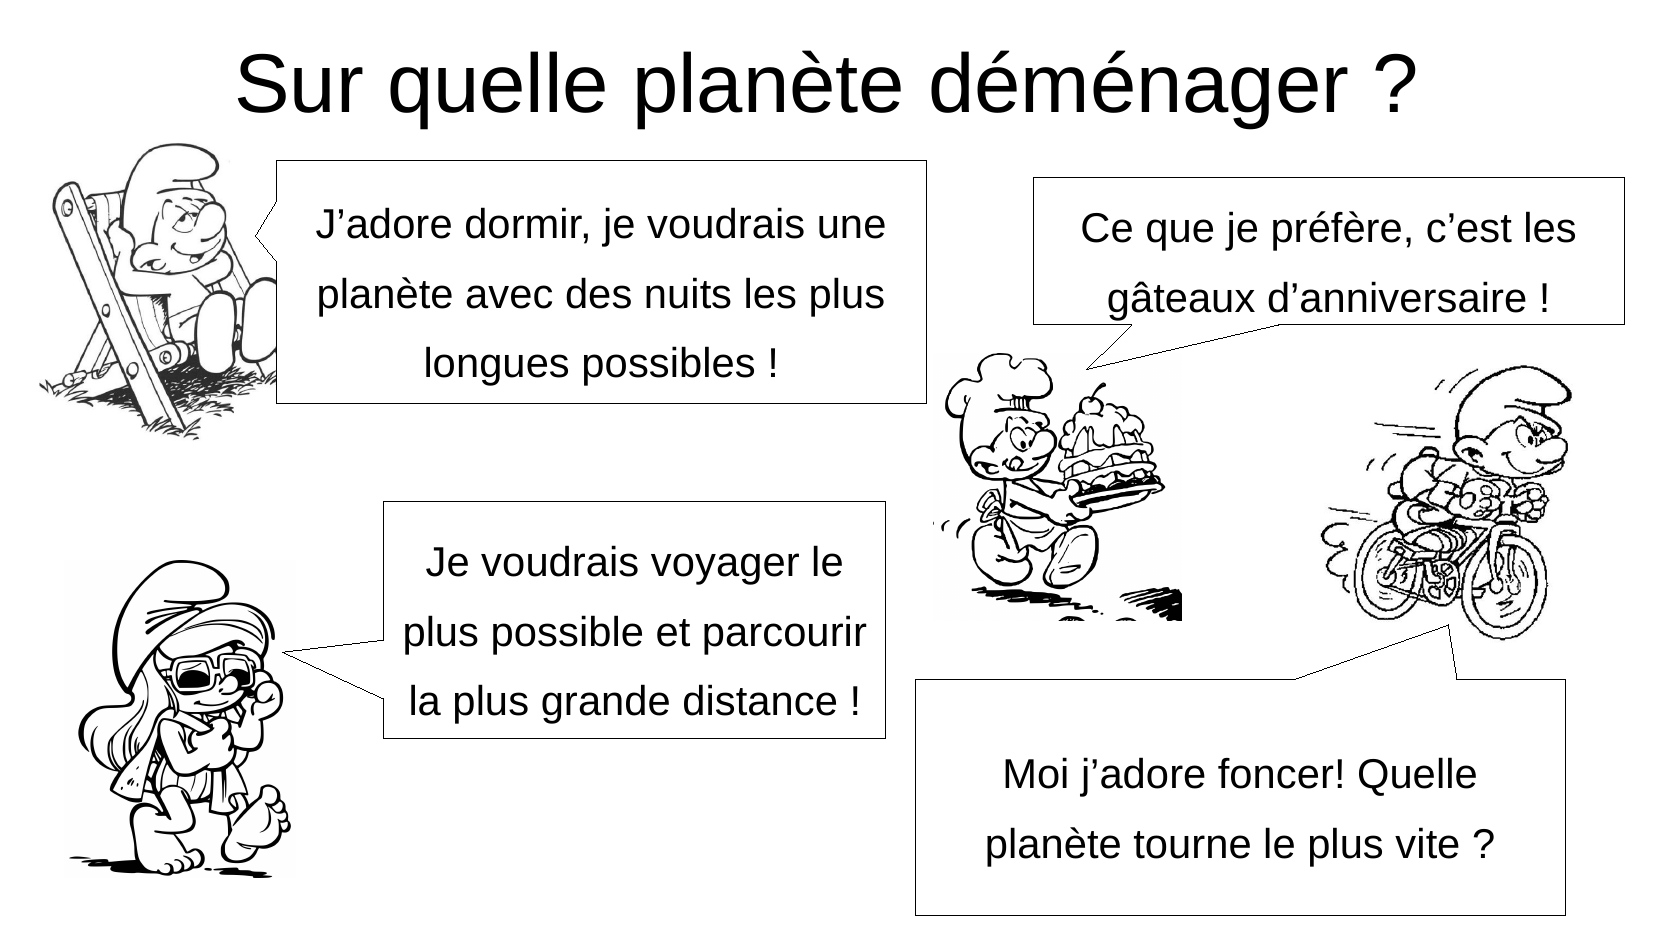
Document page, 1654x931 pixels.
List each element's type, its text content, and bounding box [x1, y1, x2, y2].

text_box Moi j’adore foncer! Quelle planète tourne le plus vite ? [915, 624, 1566, 916]
picture [933, 353, 1182, 621]
picture [1287, 352, 1595, 650]
text_box Ce que je préfère, c’est les gâteaux d’anniversaire ! [1033, 177, 1625, 370]
text_box Je voudrais voyager le plus possible et parcourir la plus grande distance ! [282, 501, 886, 739]
picture [64, 560, 296, 878]
text_box J’adore dormir, je voudrais une planète avec des nuits les plus longues possibles ! [255, 160, 927, 404]
text_box Sur quelle planète déménager ? [0, 29, 1654, 231]
picture [21, 139, 325, 443]
